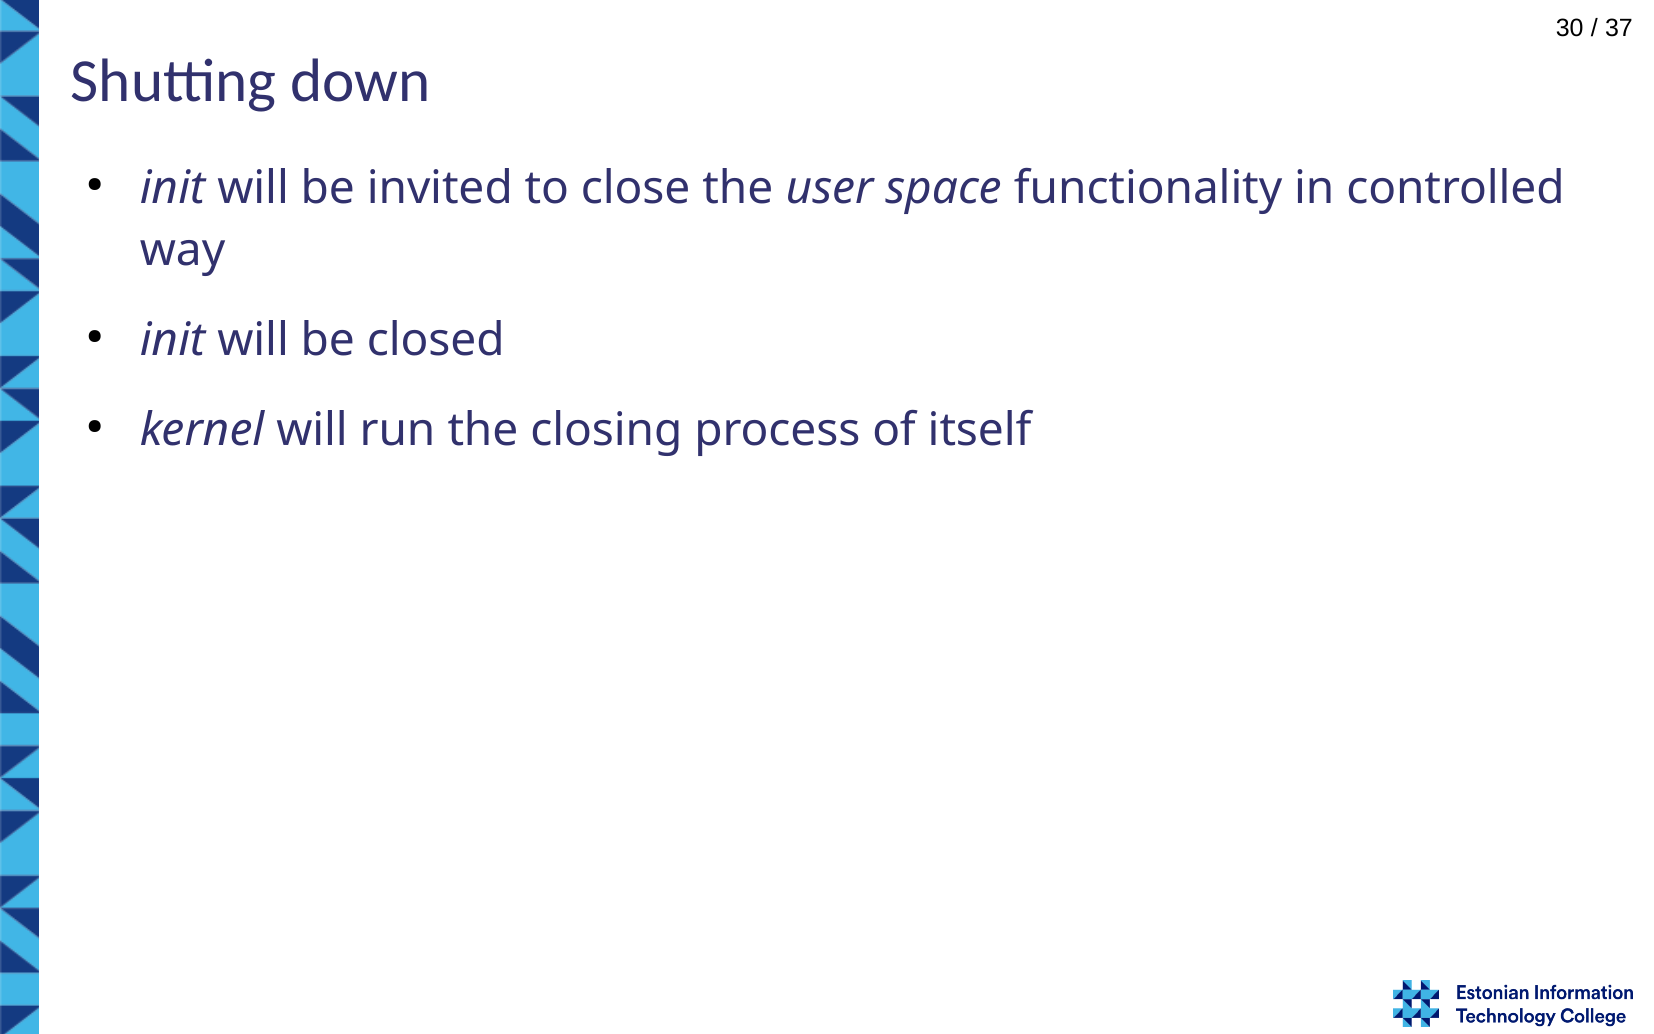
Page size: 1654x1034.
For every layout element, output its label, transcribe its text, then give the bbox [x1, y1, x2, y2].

title Shutting down [70, 41, 1630, 130]
list init will be invited to close the user space functionality in controlled way init will be closed kernel will run the closing process of itself [68, 153, 1630, 957]
picture [1393, 980, 1633, 1027]
